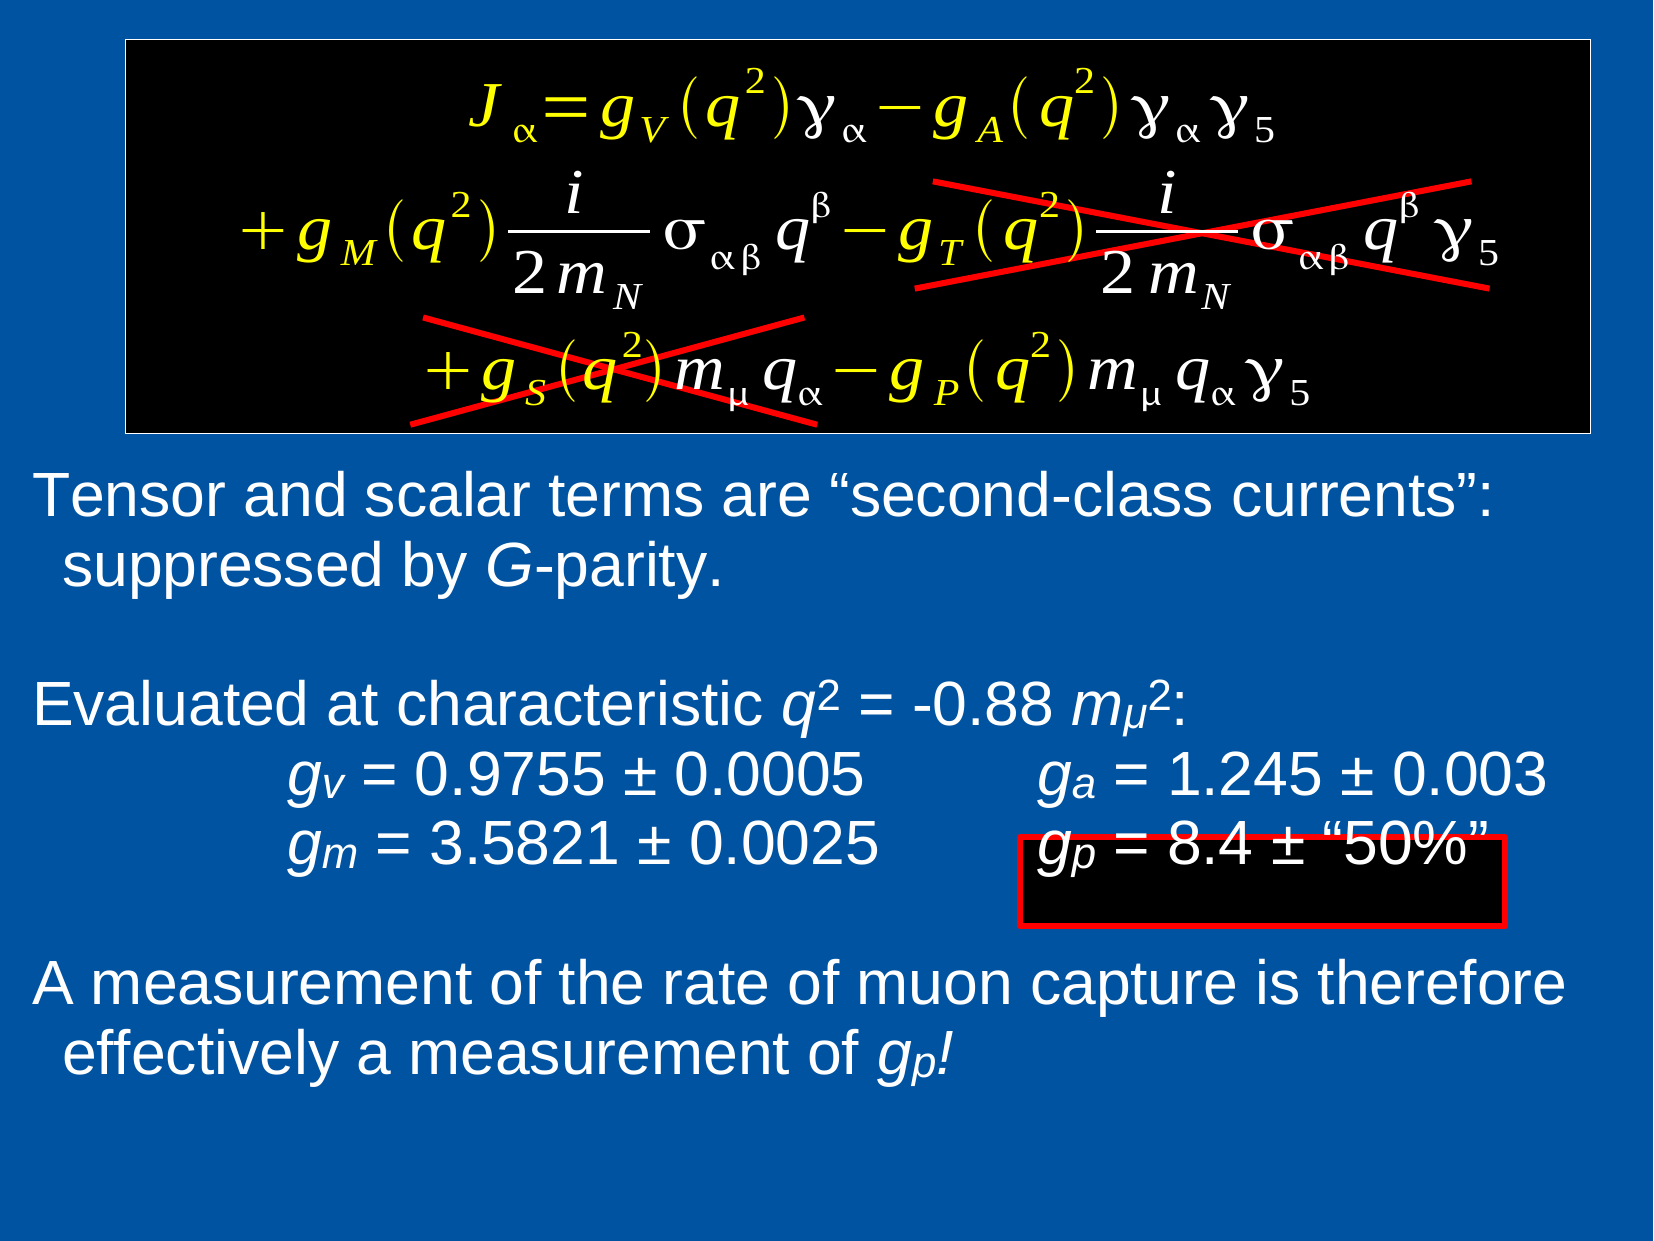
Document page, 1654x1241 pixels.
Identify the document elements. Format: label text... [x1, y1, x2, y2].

chart [217, 58, 1514, 419]
text_box Tensor and scalar terms are “second-class currents”: suppressed by G-parity. Evaluated at characteristic q2 = -0.88 mμ2: gv = 0.9755 ± 0.0005 ga = 1.245 ± 0.003 gm = 3.5821 ± 0.0025 gp = 8.4 ± “50%” A measurement of the rate of muon capture is therefore effectively a measurement of gp! [17, 452, 1653, 1158]
text_box [125, 39, 1591, 434]
